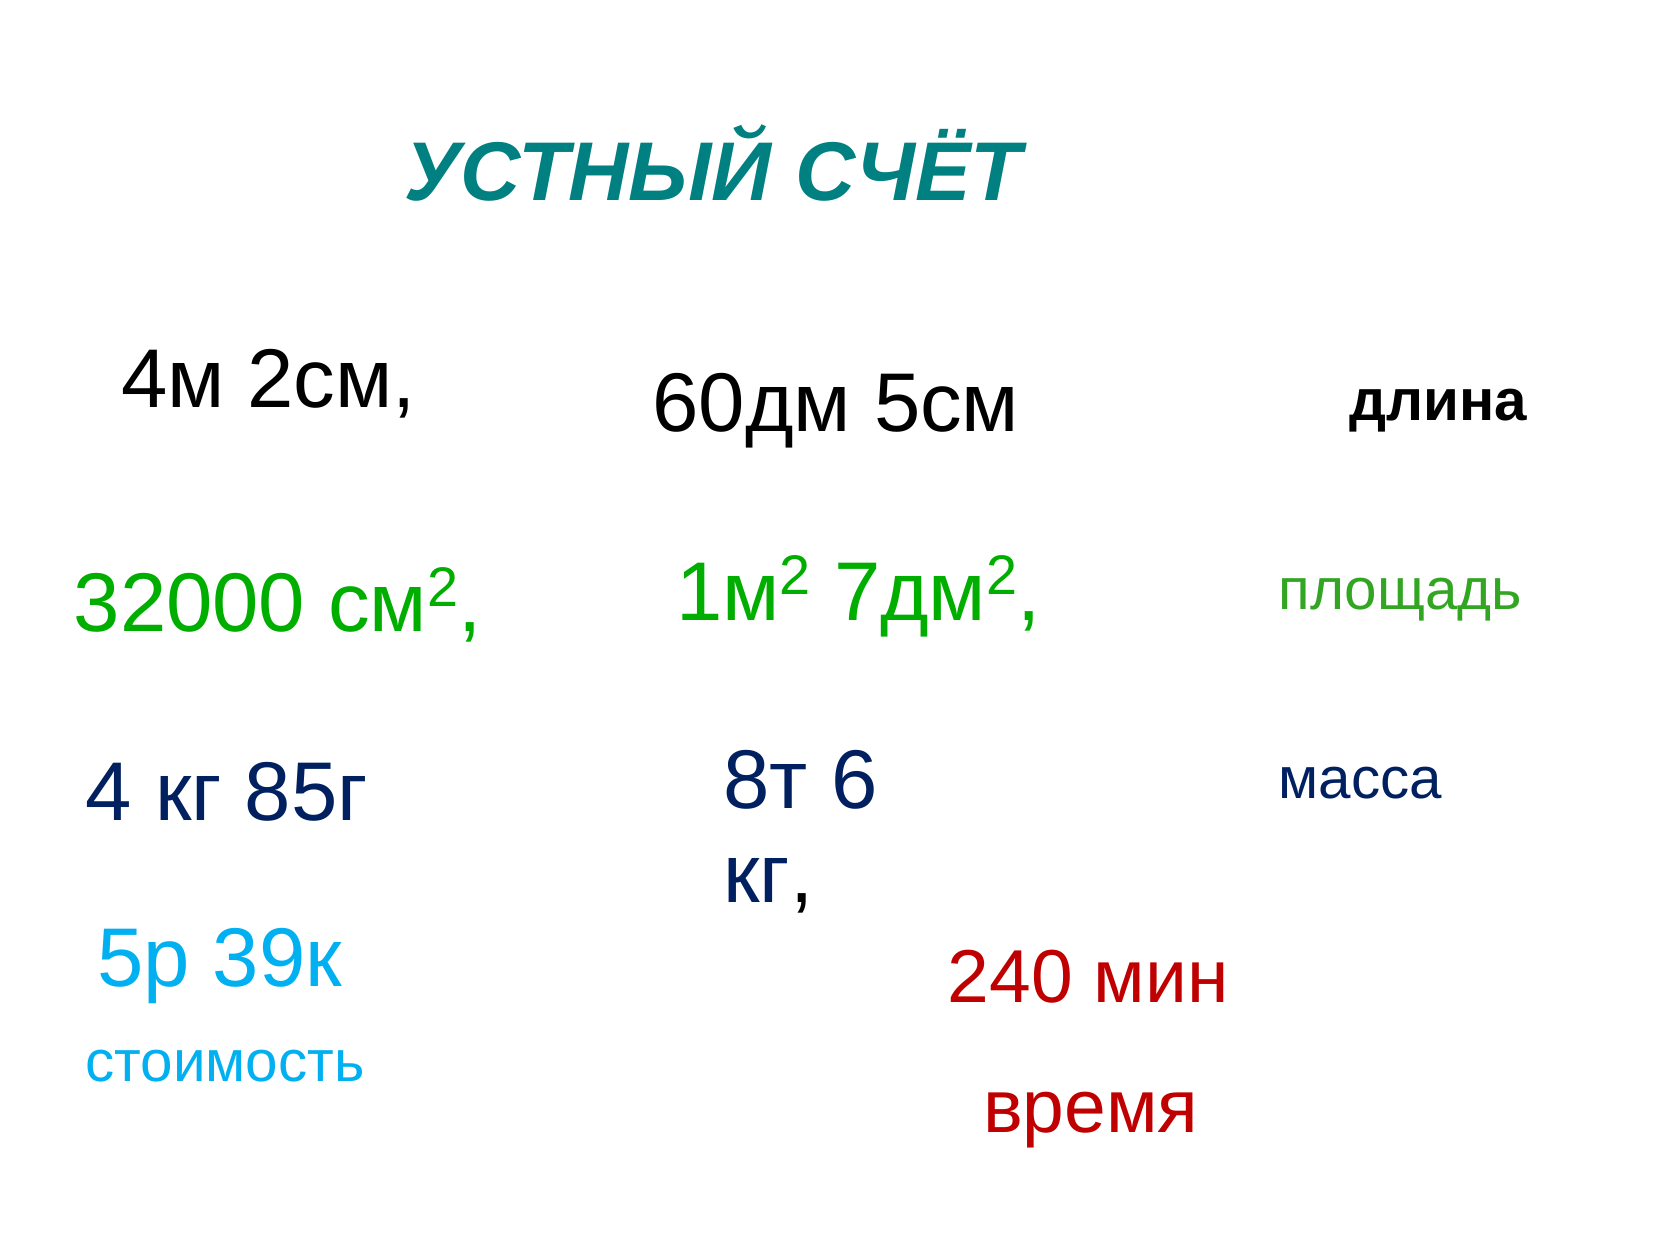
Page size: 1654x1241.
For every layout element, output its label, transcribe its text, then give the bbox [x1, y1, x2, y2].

text_box 60дм 5см [637, 348, 1081, 461]
text_box 240 мин [933, 927, 1244, 1030]
text_box 4 кг 85г [70, 738, 455, 850]
text_box 32000 см2, [58, 549, 650, 720]
text_box 5р 39к [82, 903, 485, 1016]
text_box время [968, 1057, 1264, 1160]
text_box 8т 6 кг, [708, 726, 996, 839]
text_box площадь [1263, 549, 1589, 632]
text_box стоимость [70, 1021, 451, 1105]
text_box масса [1263, 738, 1613, 821]
text_box длина [1334, 360, 1559, 443]
text_box 1м2 7дм2, [661, 537, 1099, 679]
text_box УСТНЫЙ СЧЁТ [389, 118, 1152, 230]
text_box 4м 2см, [106, 324, 432, 437]
